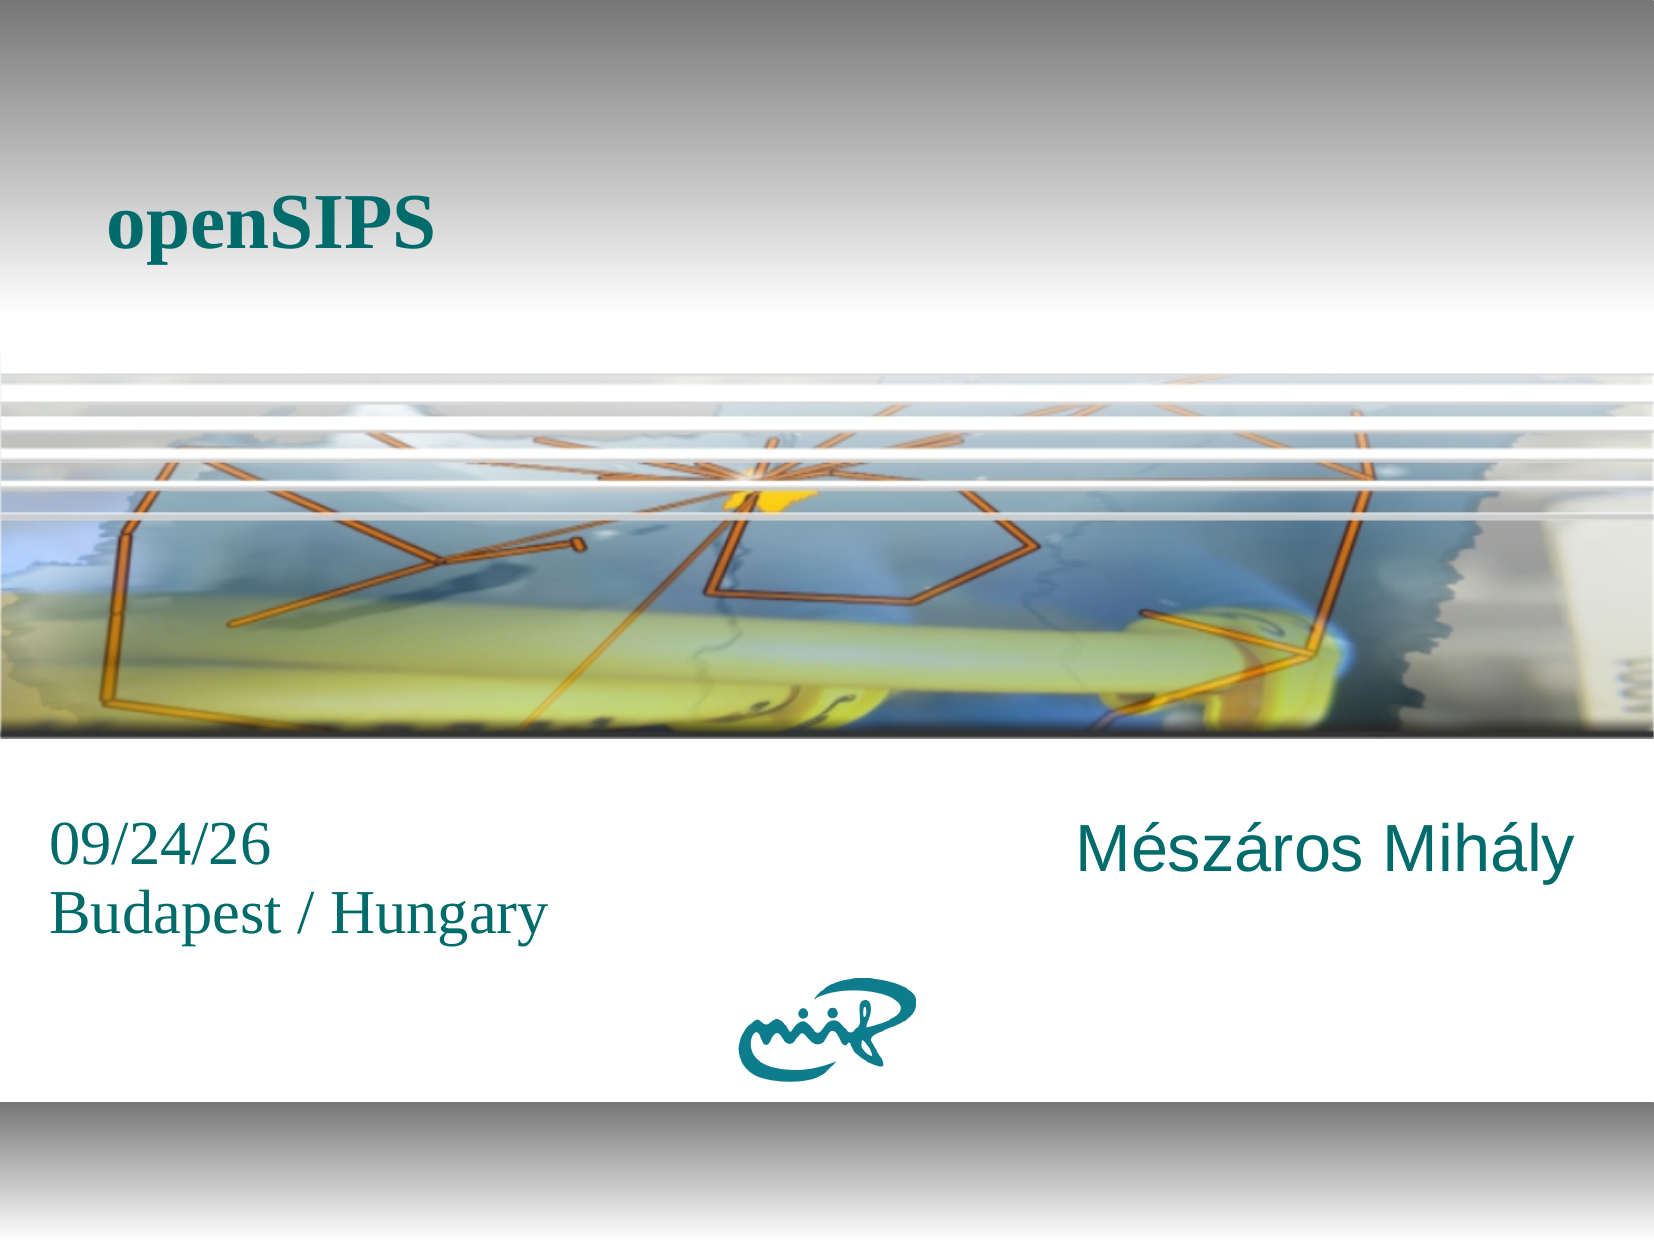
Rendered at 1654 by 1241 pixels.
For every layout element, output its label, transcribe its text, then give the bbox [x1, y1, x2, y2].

title openSIPS [106, 88, 1477, 355]
picture [738, 978, 916, 1082]
text_box 02/03/10 Budapest / Hungary [34, 800, 565, 955]
subtitle Mészáros Mihály [1057, 797, 1595, 975]
picture [0, 349, 1654, 739]
